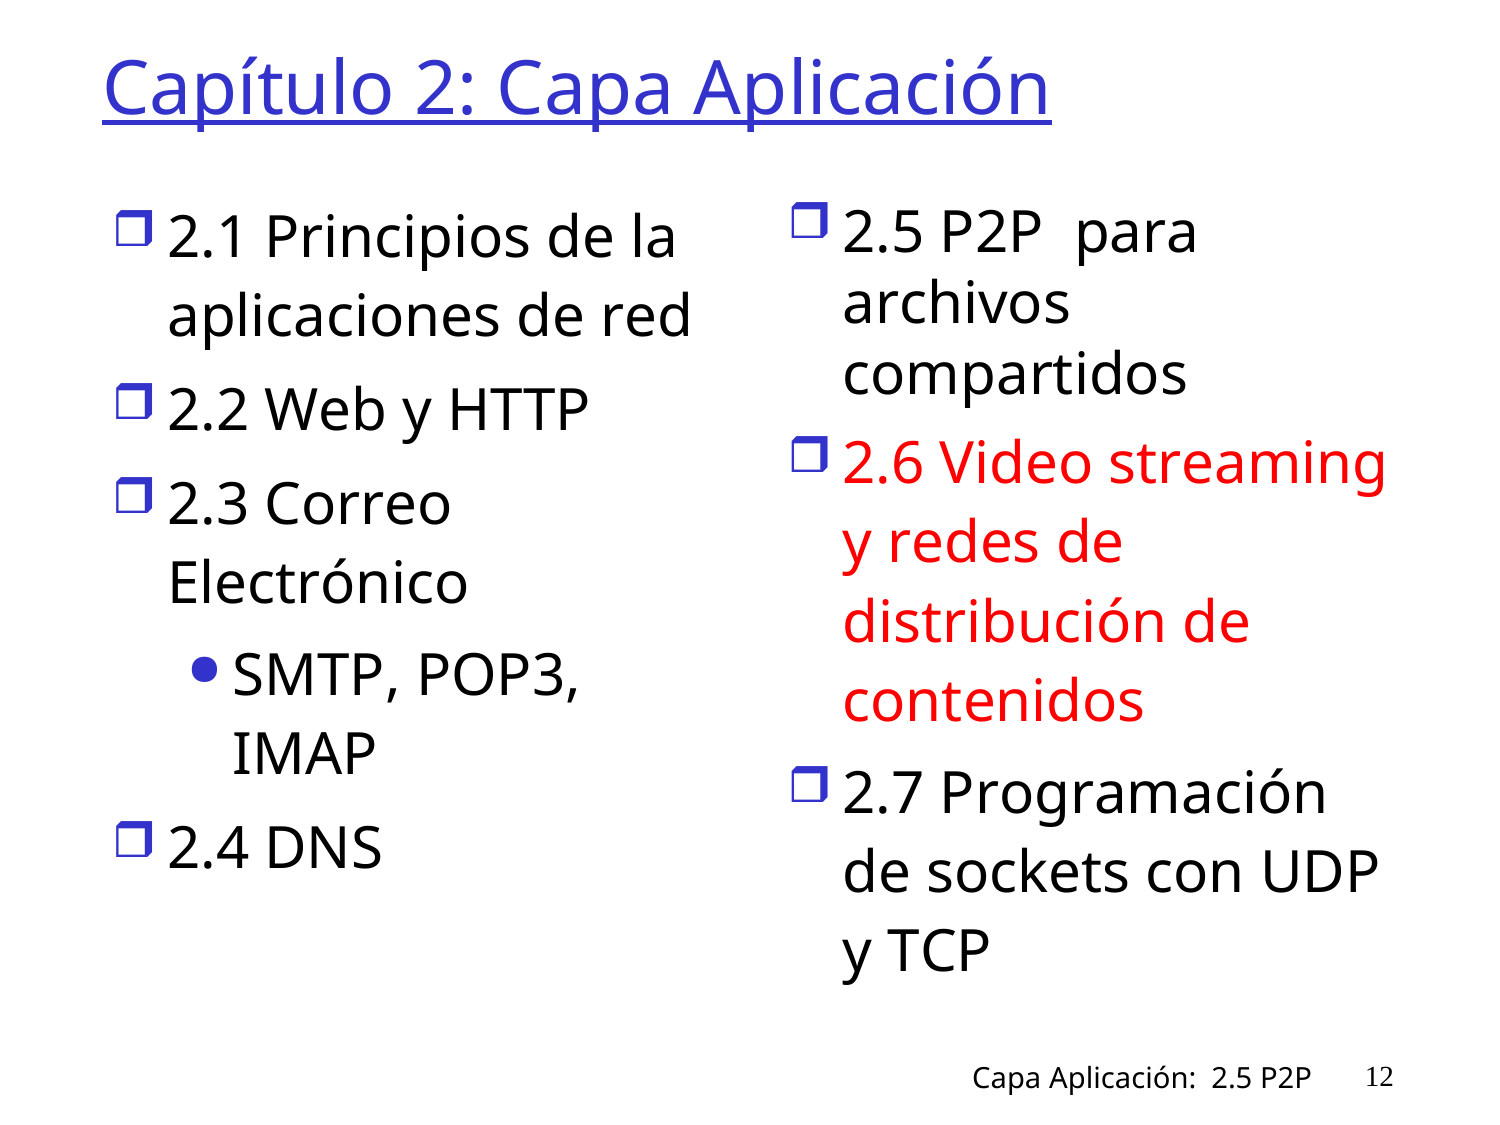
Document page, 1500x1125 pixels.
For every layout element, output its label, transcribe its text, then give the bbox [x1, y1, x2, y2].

list 2.5 P2P para archivos compartidos 2.6 Video streaming y redes de distribución de contenidos 2.7 Programación de sockets con UDP y TCP [772, 187, 1426, 1066]
list 2.1 Principios de la aplicaciones de red 2.2 Web y HTTP 2.3 Correo Electrónico SMTP, POP3, IMAP 2.4 DNS [97, 187, 751, 1066]
title Capítulo 2: Capa Aplicación [87, 23, 1426, 150]
